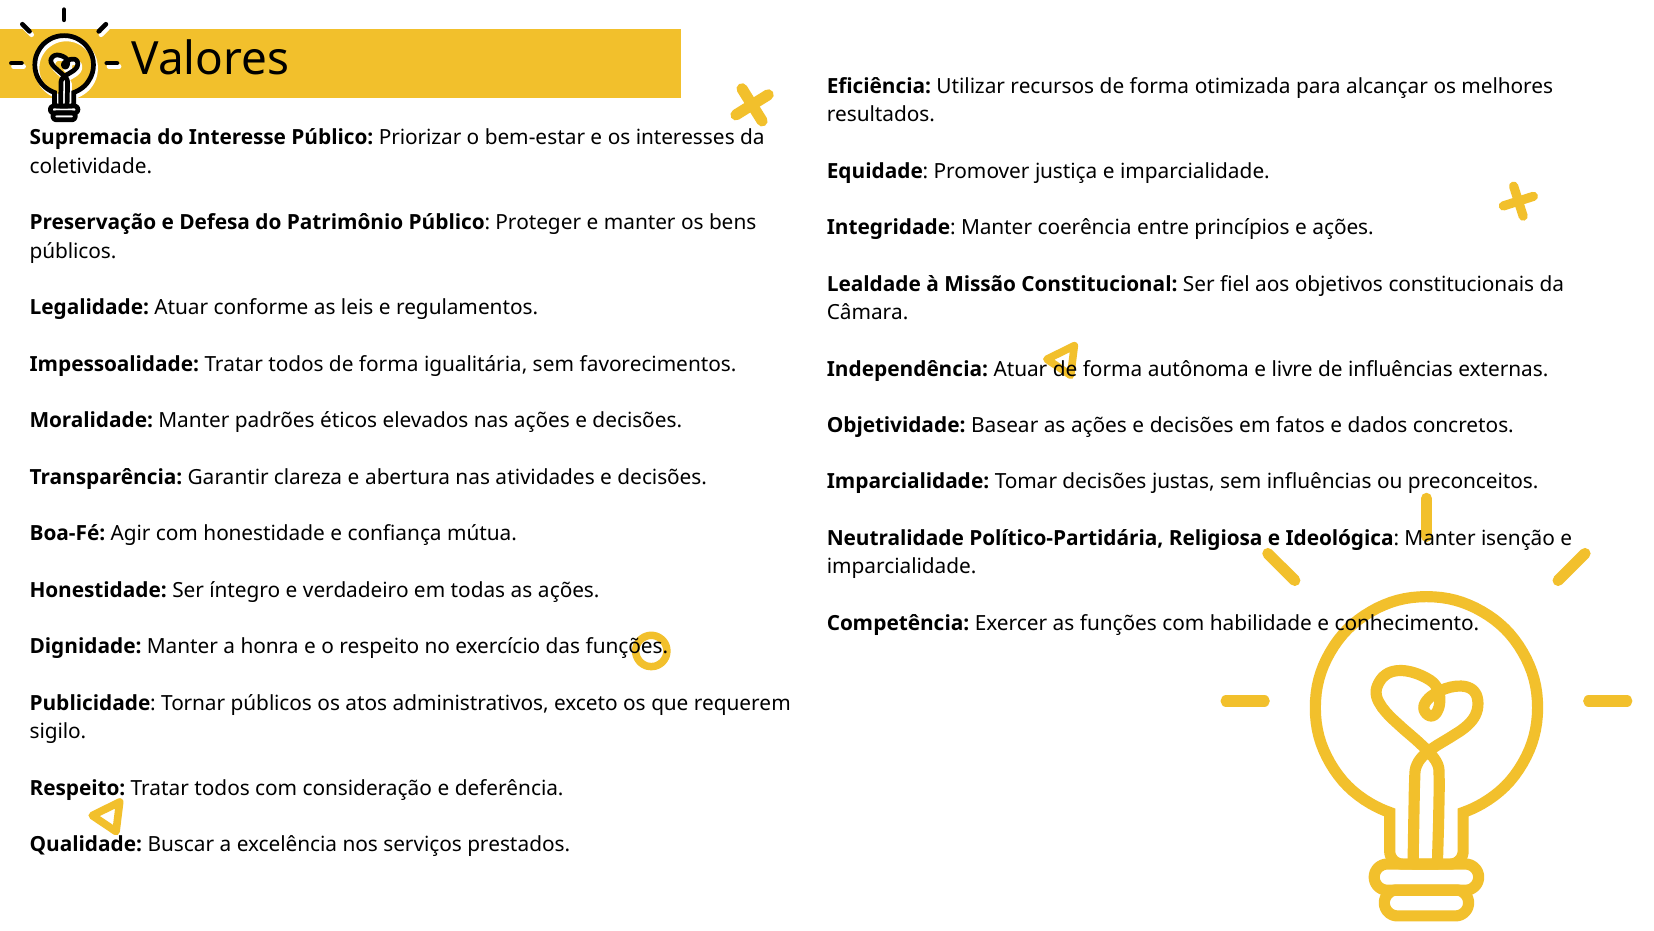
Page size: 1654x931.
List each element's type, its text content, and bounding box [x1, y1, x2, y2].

title Supremacia do Interesse Público: Priorizar o bem-estar e os interesses da coletividade. Preservação e Defesa do Patrimônio Público: Proteger e manter os bens públicos. Legalidade: Atuar conforme as leis e regulamentos. Impessoalidade: Tratar todos de forma igualitária, sem favorecimentos. Moralidade: Manter padrões éticos elevados nas ações e decisões. Transparência: Garantir clareza e abertura nas atividades e decisões. Boa-Fé: Agir com honestidade e confiança mútua. Honestidade: Ser íntegro e verdadeiro em todas as ações. Dignidade: Manter a honra e o respeito no exercício das funções. Publicidade: Tornar públicos os atos administrativos, exceto os que requerem sigilo. Respeito: Tratar todos com consideração e deferência. Qualidade: Buscar a excelência nos serviços prestados. [29, 122, 827, 886]
title Eficiência: Utilizar recursos de forma otimizada para alcançar os melhores resultados. Equidade: Promover justiça e imparcialidade. Integridade: Manter coerência entre princípios e ações. Lealdade à Missão Constitucional: Ser fiel aos objetivos constitucionais da Câmara. Independência: Atuar de forma autônoma e livre de influências externas. Objetividade: Basear as ações e decisões em fatos e dados concretos. Imparcialidade: Tomar decisões justas, sem influências ou preconceitos. Neutralidade Político-Partidária, Religiosa e Ideológica: Manter isenção e imparcialidade. Competência: Exercer as funções com habilidade e conhecimento. [826, 0, 1625, 709]
title Valores [131, 16, 578, 97]
